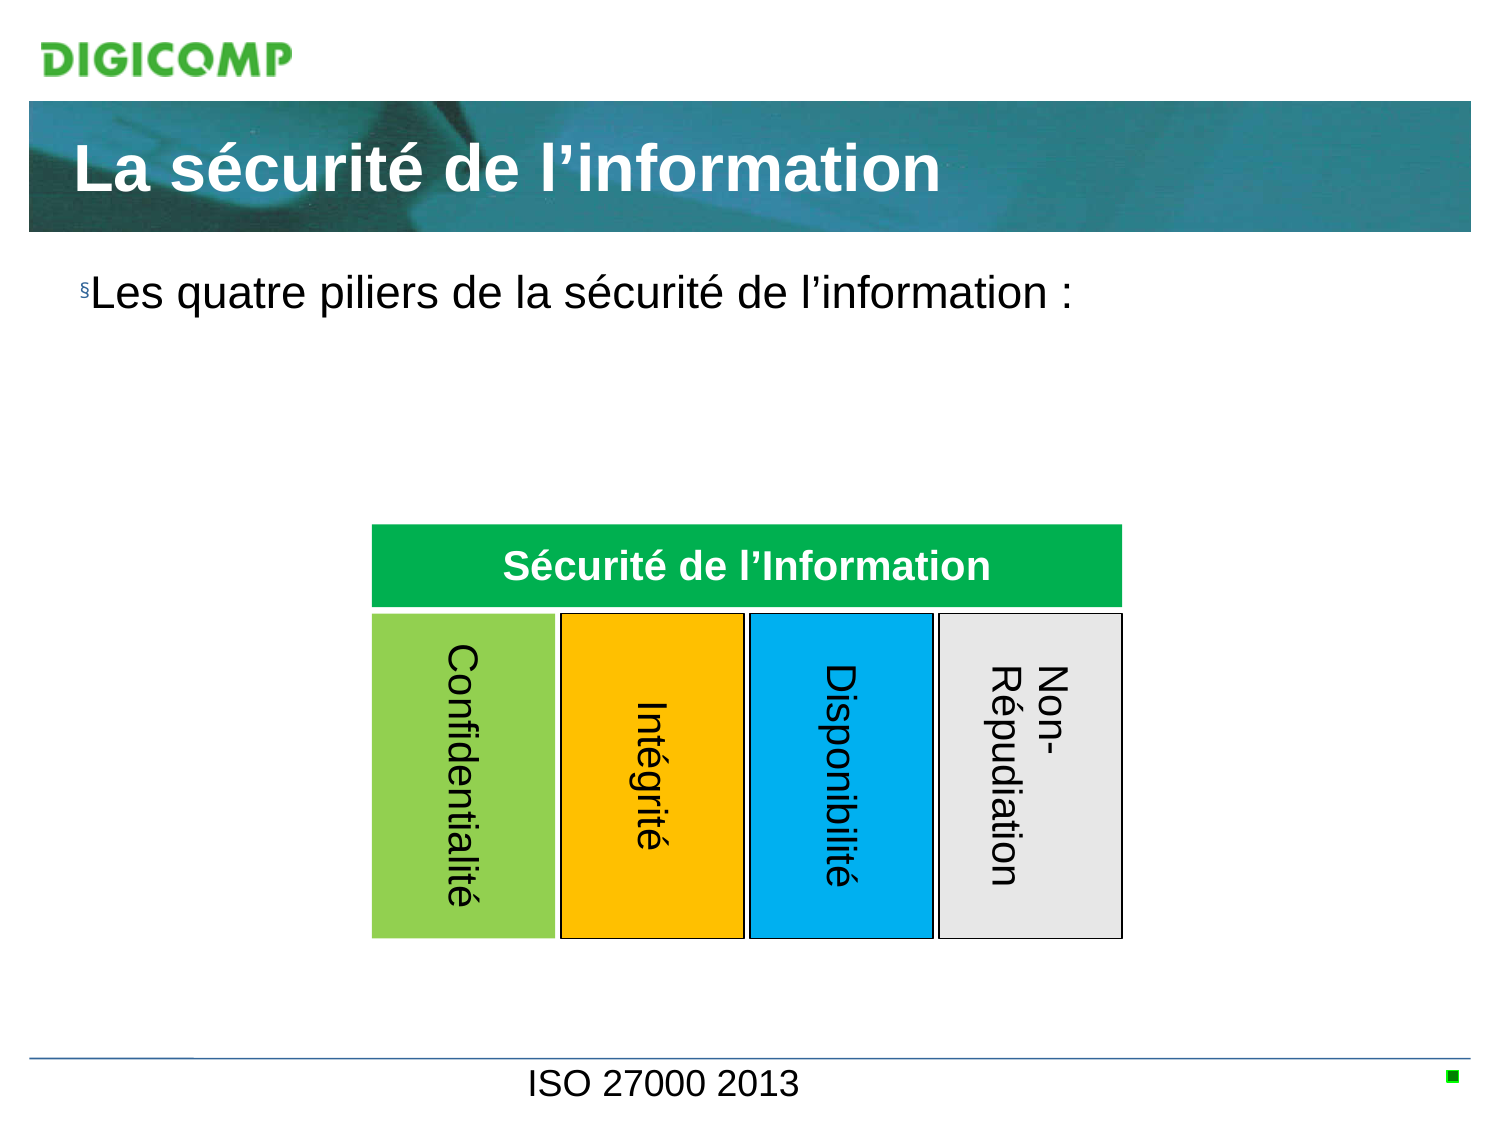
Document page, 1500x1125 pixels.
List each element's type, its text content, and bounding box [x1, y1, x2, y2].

text_box Intégrité [560, 613, 745, 939]
text_box ISO 27000 2013 [512, 1051, 988, 1118]
text_box Disponibilité [749, 613, 934, 939]
text_box Sécurité de l’Information [371, 524, 1123, 608]
text_box Confidentialité [371, 613, 556, 939]
list Les quatre piliers de la sécurité de l’information : [64, 255, 1424, 1035]
title La sécurité de l’information [58, 117, 1429, 212]
text_box Non-Répudiation [938, 613, 1122, 939]
text_box [1446, 1070, 1459, 1083]
